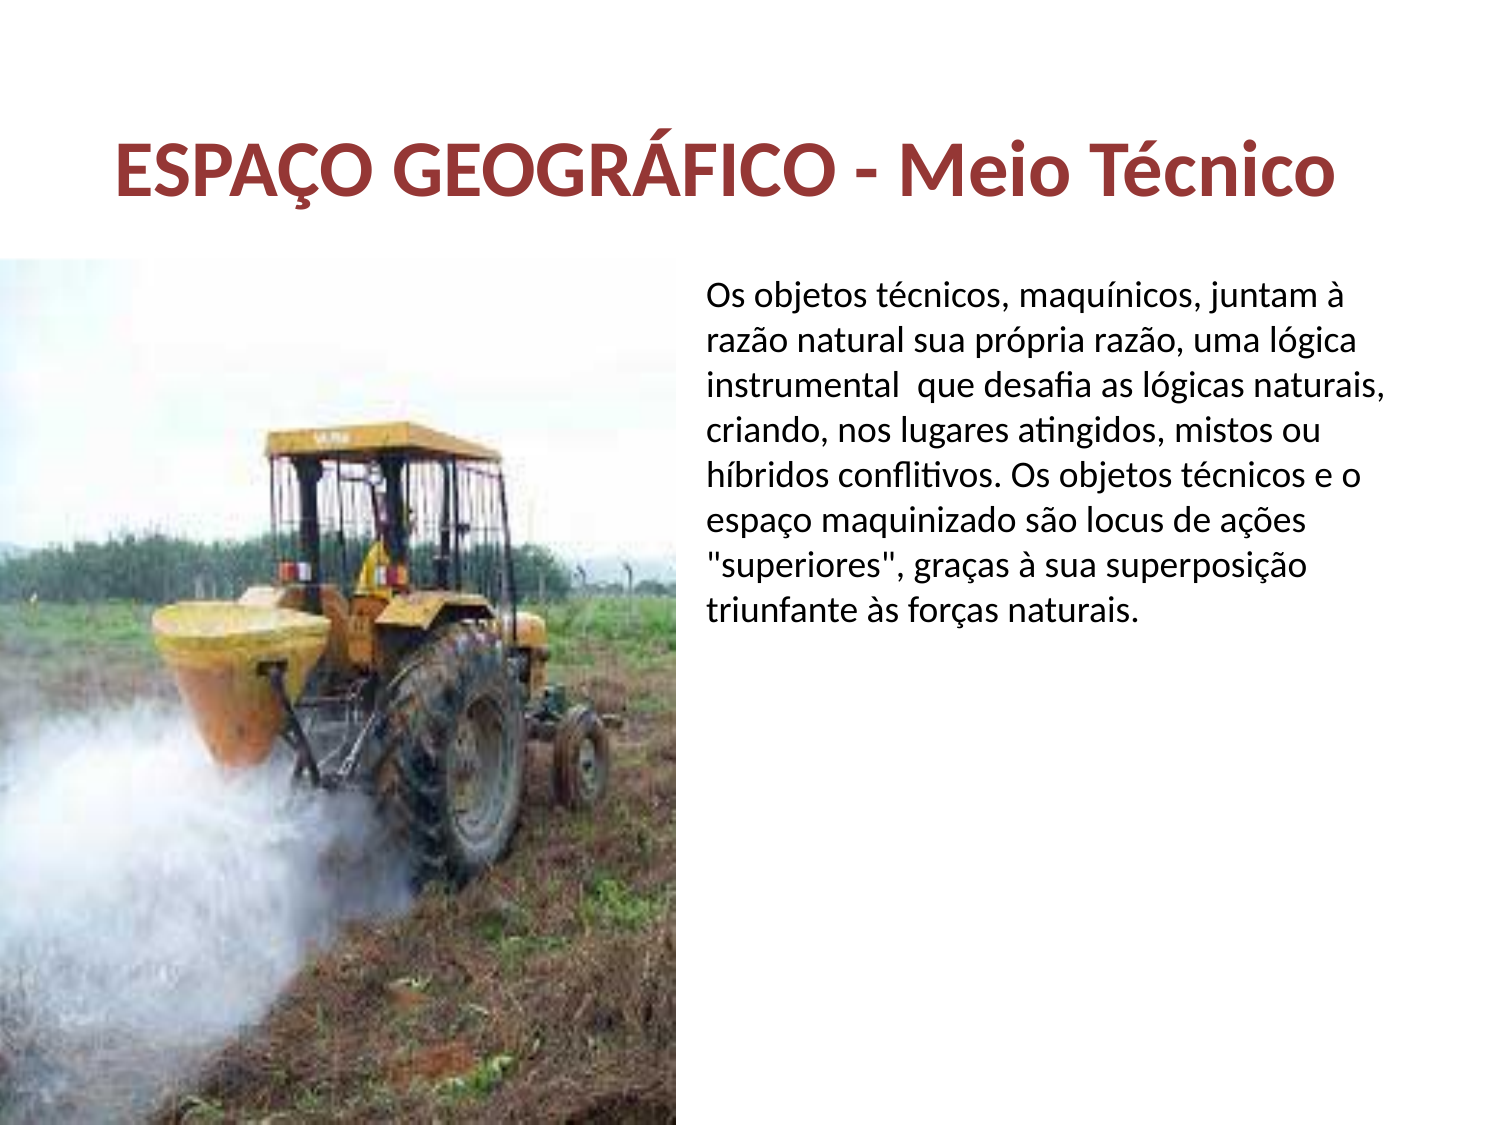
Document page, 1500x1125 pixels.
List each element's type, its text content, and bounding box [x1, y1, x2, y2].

text_box ESPAÇO GEOGRÁFICO - Meio Técnico [99, 70, 1450, 258]
list Os objetos técnicos, maquínicos, juntam à razão natural sua própria razão, uma lógica instrumental que desafia as lógicas naturais, criando, nos lugares atingidos, mistos ou híbridos conflitivos. Os objetos técnicos e o espaço maquinizado são locus de ações "superiores", graças à sua superposição triunfante às forças naturais. [690, 262, 1425, 1125]
picture [0, 257, 676, 1125]
